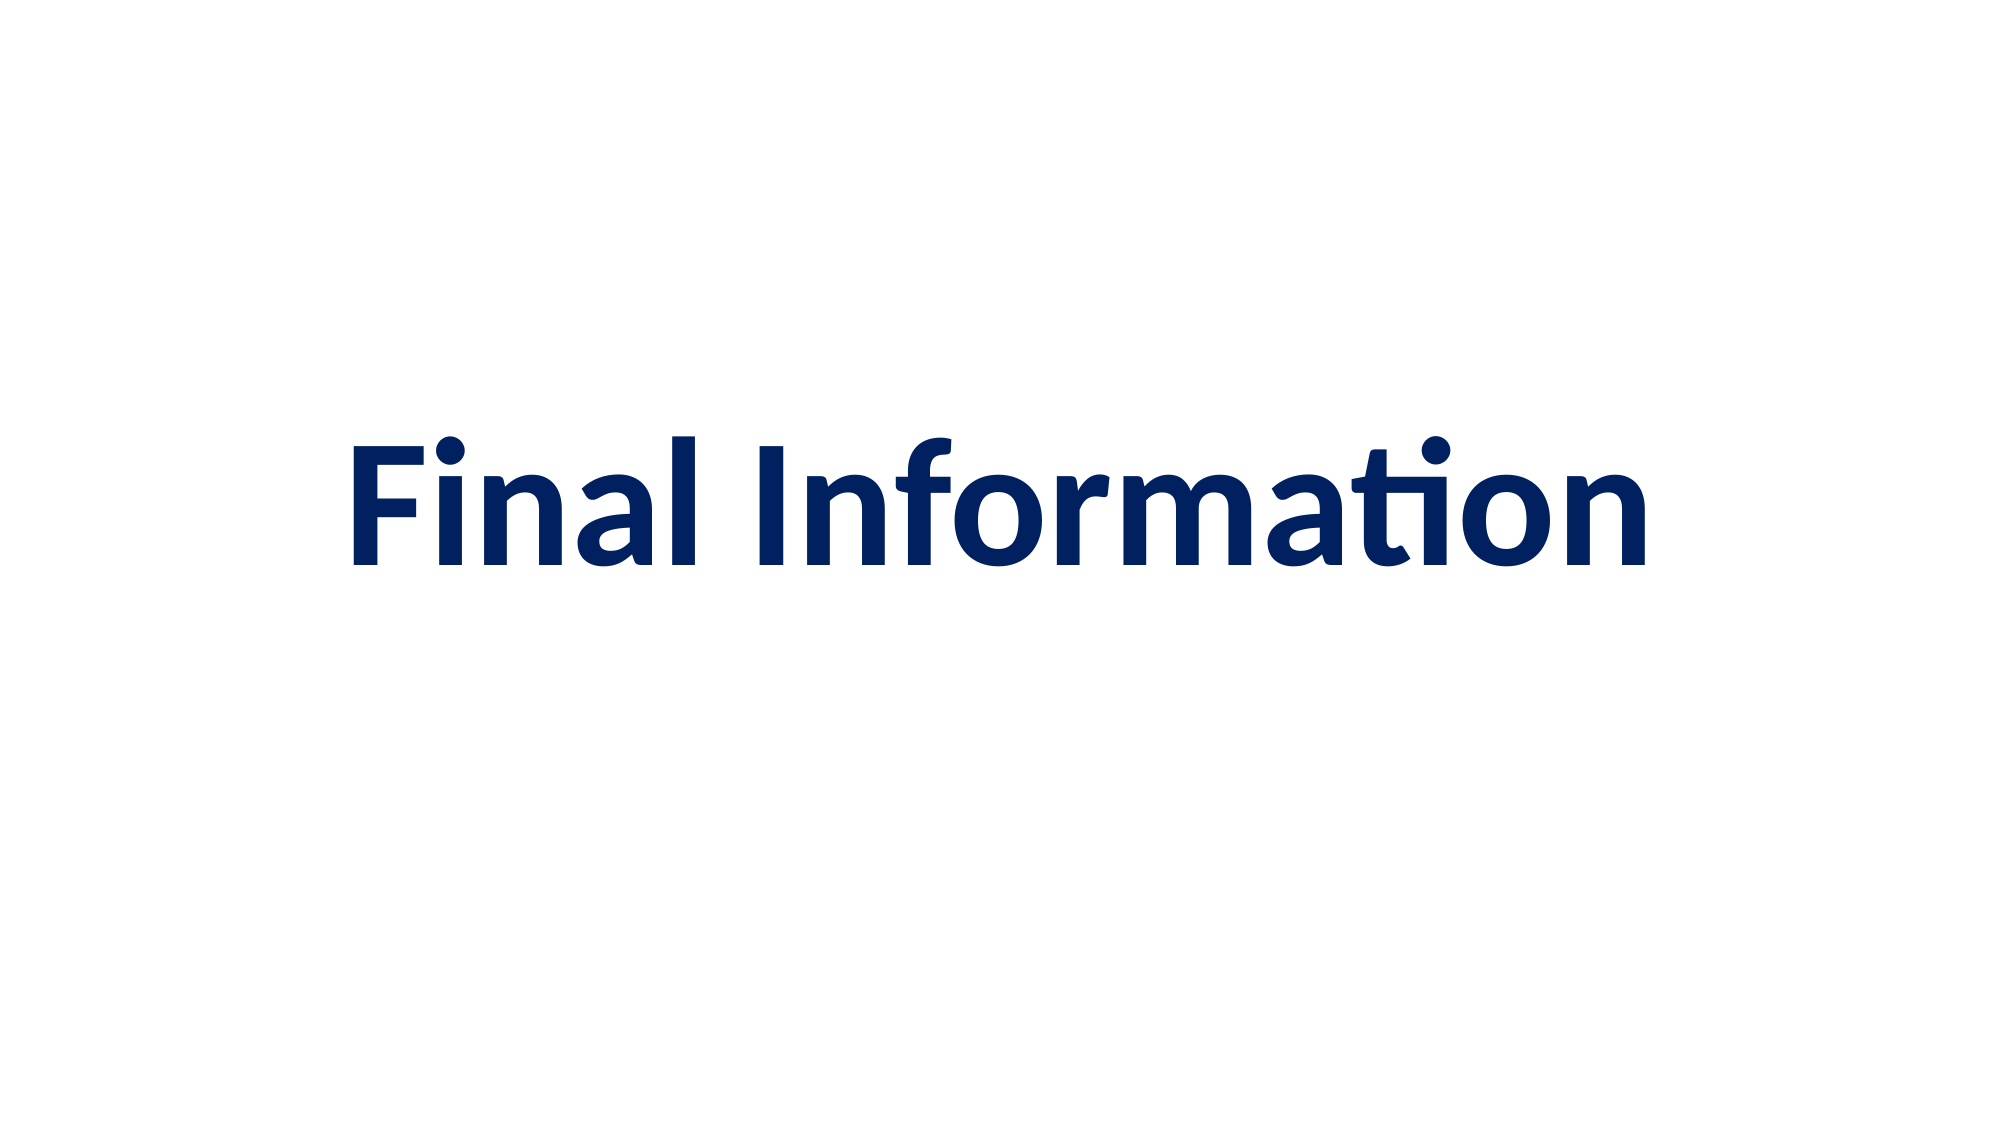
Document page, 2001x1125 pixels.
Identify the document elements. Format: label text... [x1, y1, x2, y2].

text_box Final Information [0, 375, 2000, 613]
